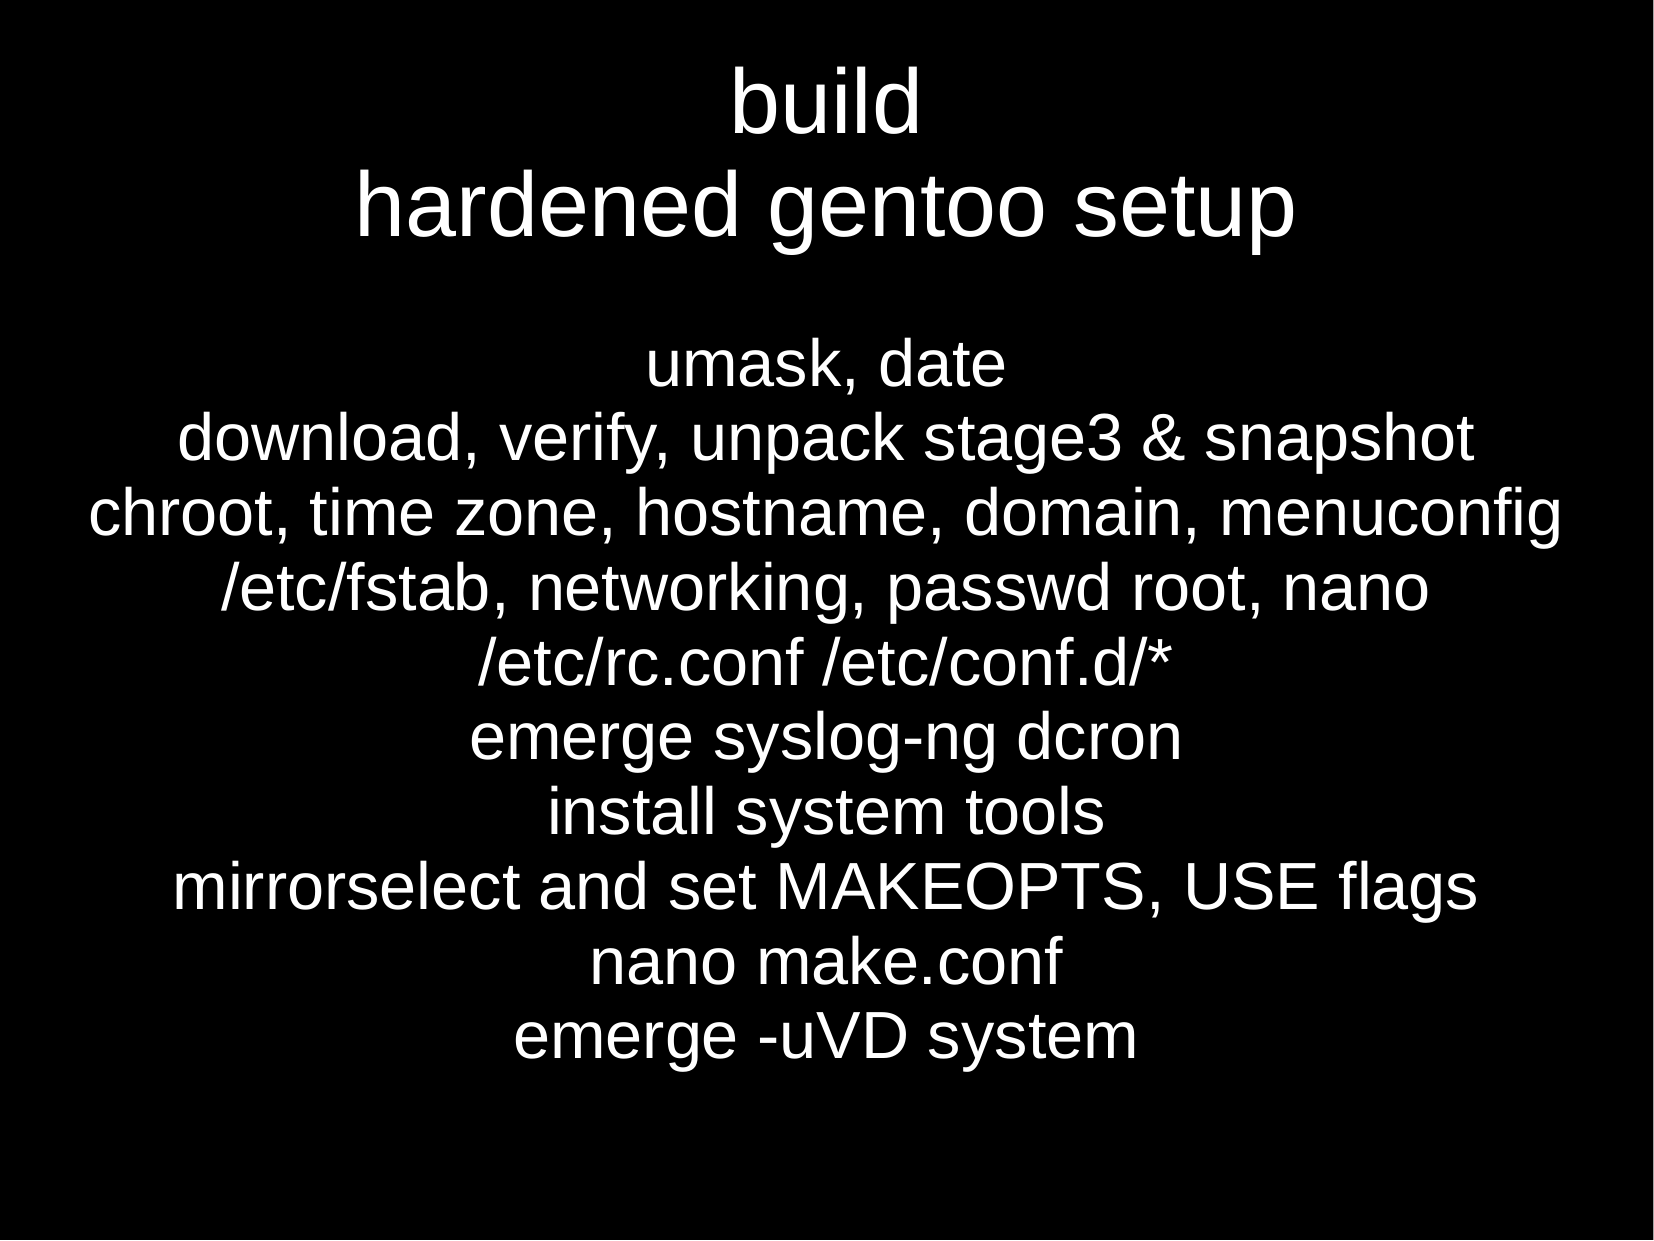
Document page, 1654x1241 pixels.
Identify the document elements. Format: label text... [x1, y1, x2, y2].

subtitle umask, date download, verify, unpack stage3 & snapshot chroot, time zone, hostname, domain, menuconfig /etc/fstab, networking, passwd root, nano /etc/rc.conf /etc/conf.d/* emerge syslog-ng dcron install system tools mirrorselect and set MAKEOPTS, USE flags nano make.conf emerge -uVD system [82, 297, 1571, 1102]
title build hardened gentoo setup [82, 49, 1571, 257]
